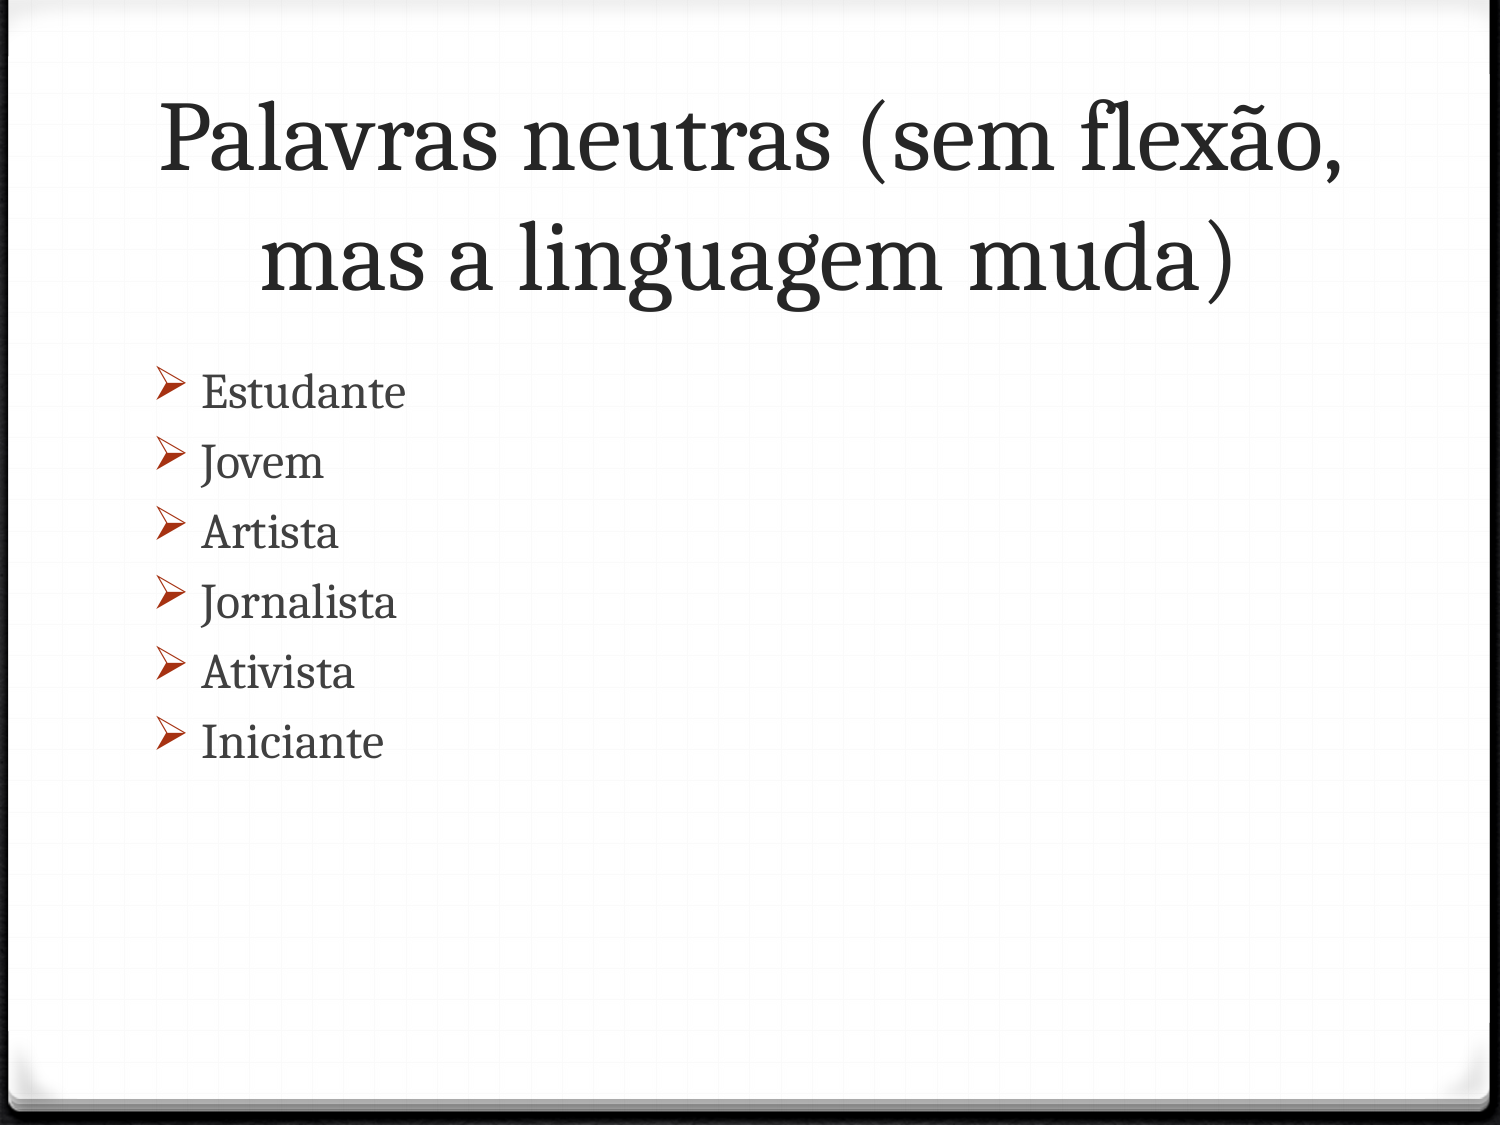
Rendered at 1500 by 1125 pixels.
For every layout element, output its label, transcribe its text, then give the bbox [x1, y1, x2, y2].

list Estudante Jovem Artista Jornalista Ativista Iniciante [137, 351, 1363, 1000]
picture [0, 0, 1500, 1125]
title Palavras neutras (sem flexão, mas a linguagem muda) [90, 71, 1410, 309]
